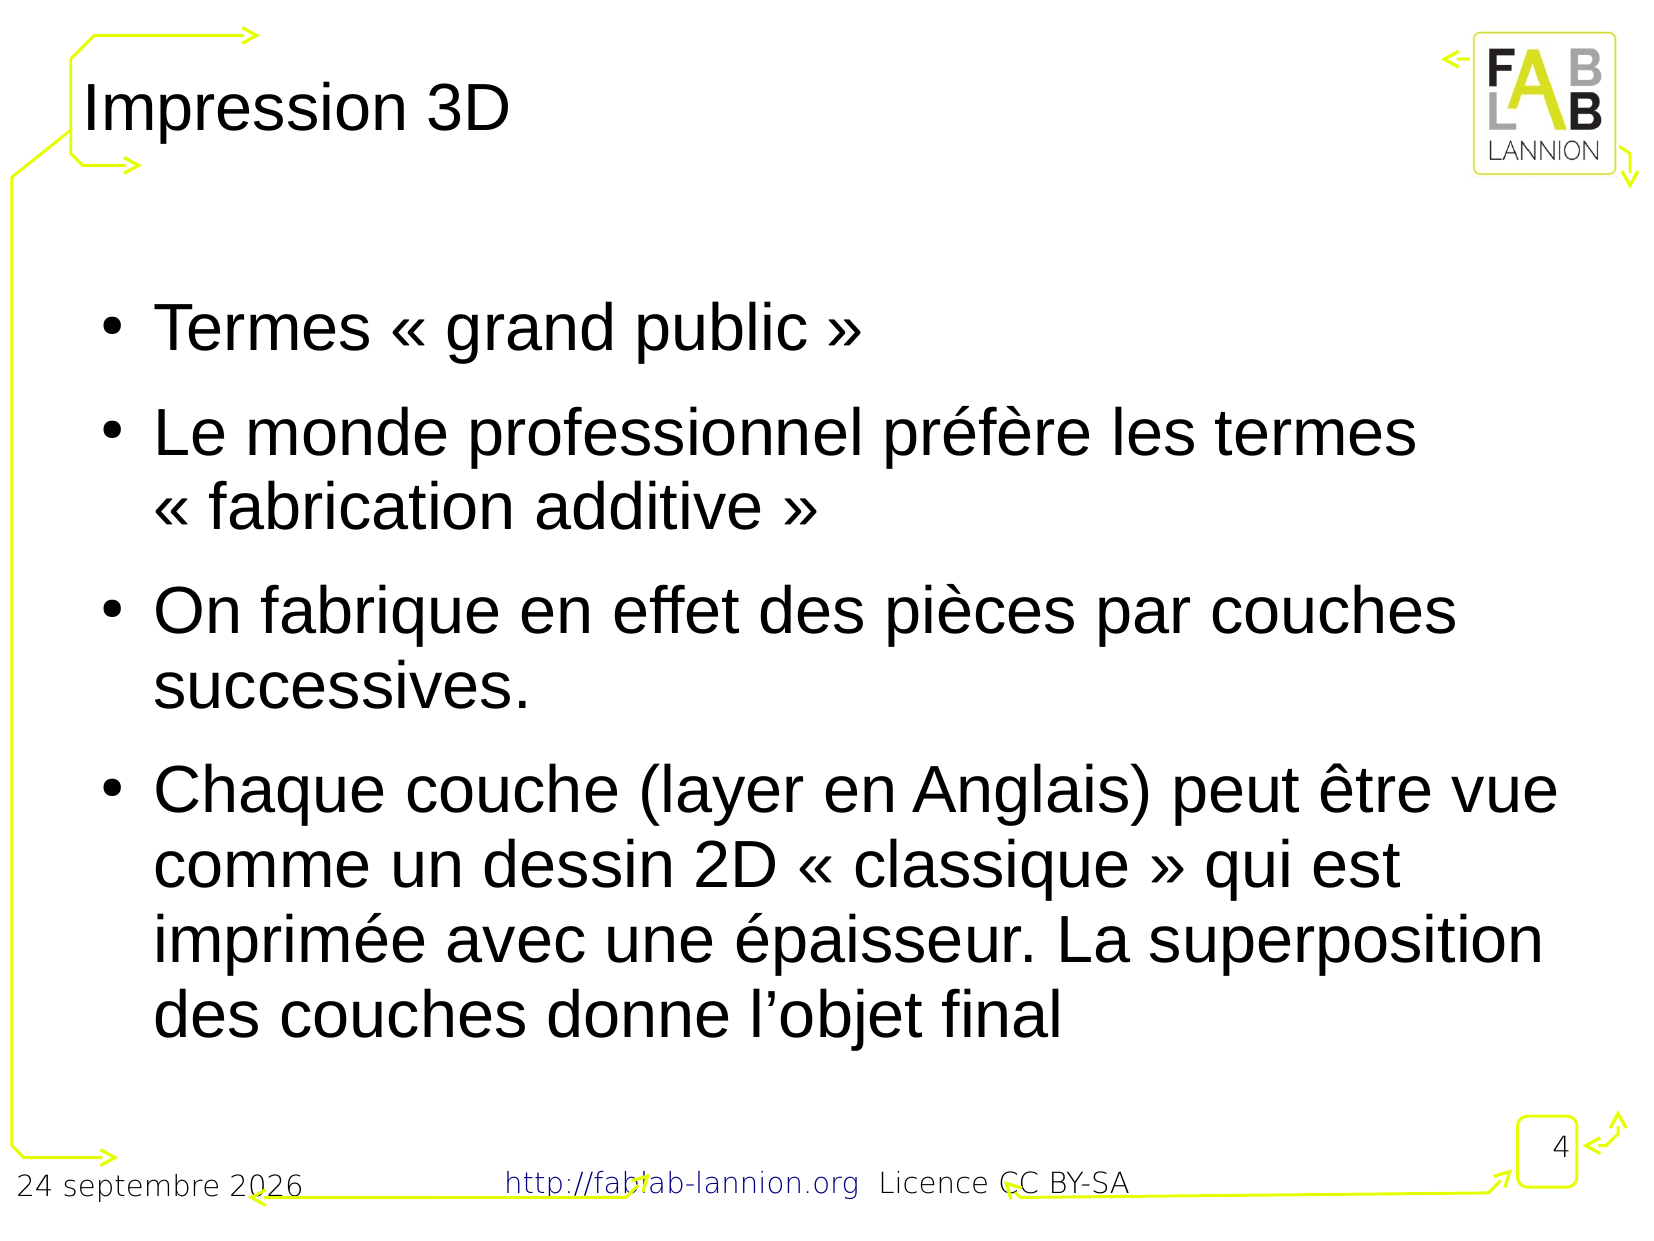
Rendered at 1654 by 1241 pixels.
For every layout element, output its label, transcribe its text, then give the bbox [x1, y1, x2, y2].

title Impression 3D [82, 49, 1441, 166]
list Termes « grand public » Le monde professionnel préfère les termes « fabrication additive » On fabrique en effet des pièces par couches successives. Chaque couche (layer en Anglais) peut être vue comme un dessin 2D « classique » qui est imprimée avec une épaisseur. La superposition des couches donne l’objet final [82, 290, 1571, 1063]
picture [1470, 29, 1619, 178]
